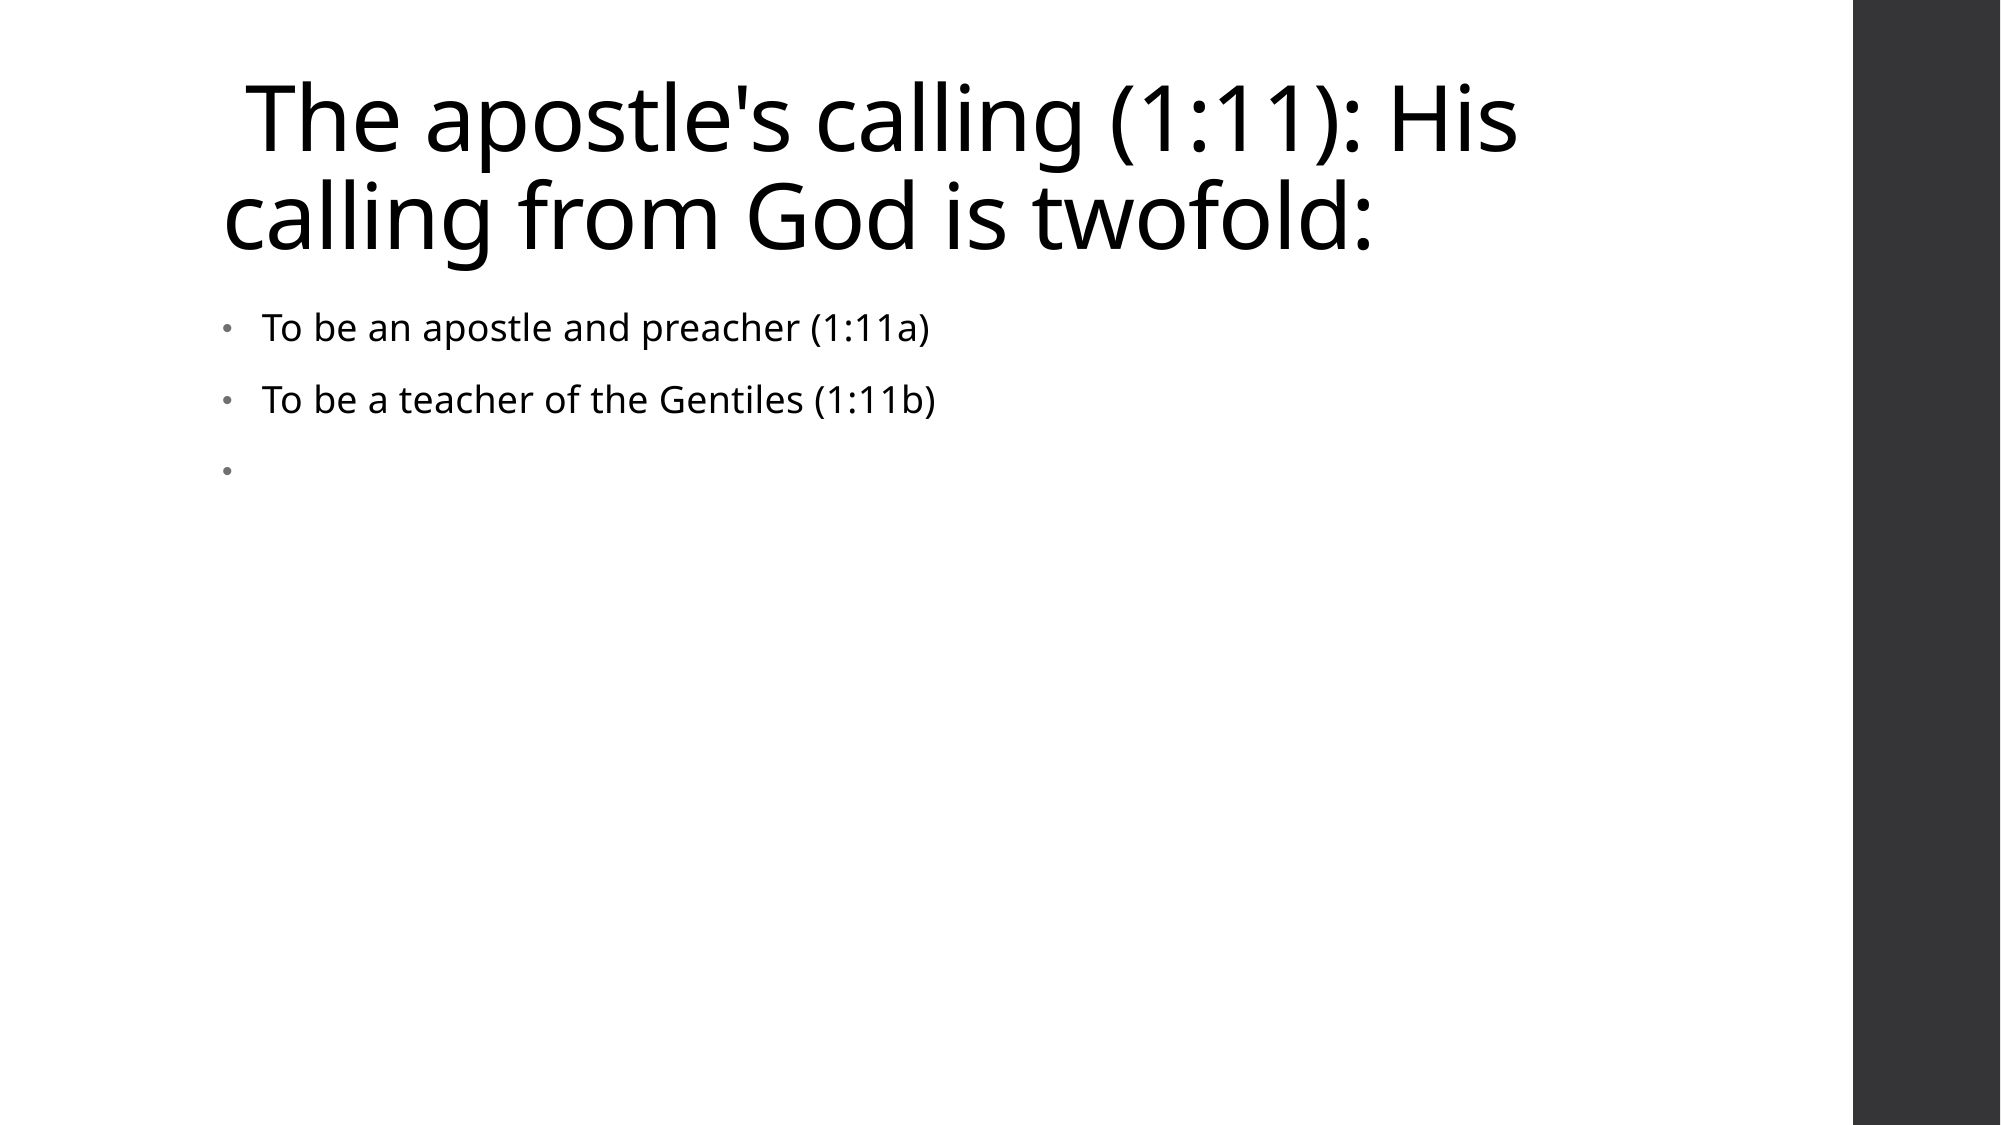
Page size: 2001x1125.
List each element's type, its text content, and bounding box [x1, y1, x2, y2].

list To be an apostle and preacher (1:11a) To be a teacher of the Gentiles (1:11b) [206, 299, 1617, 1014]
title The apostle's calling (1:11): His calling from God is twofold: [206, 60, 1797, 278]
